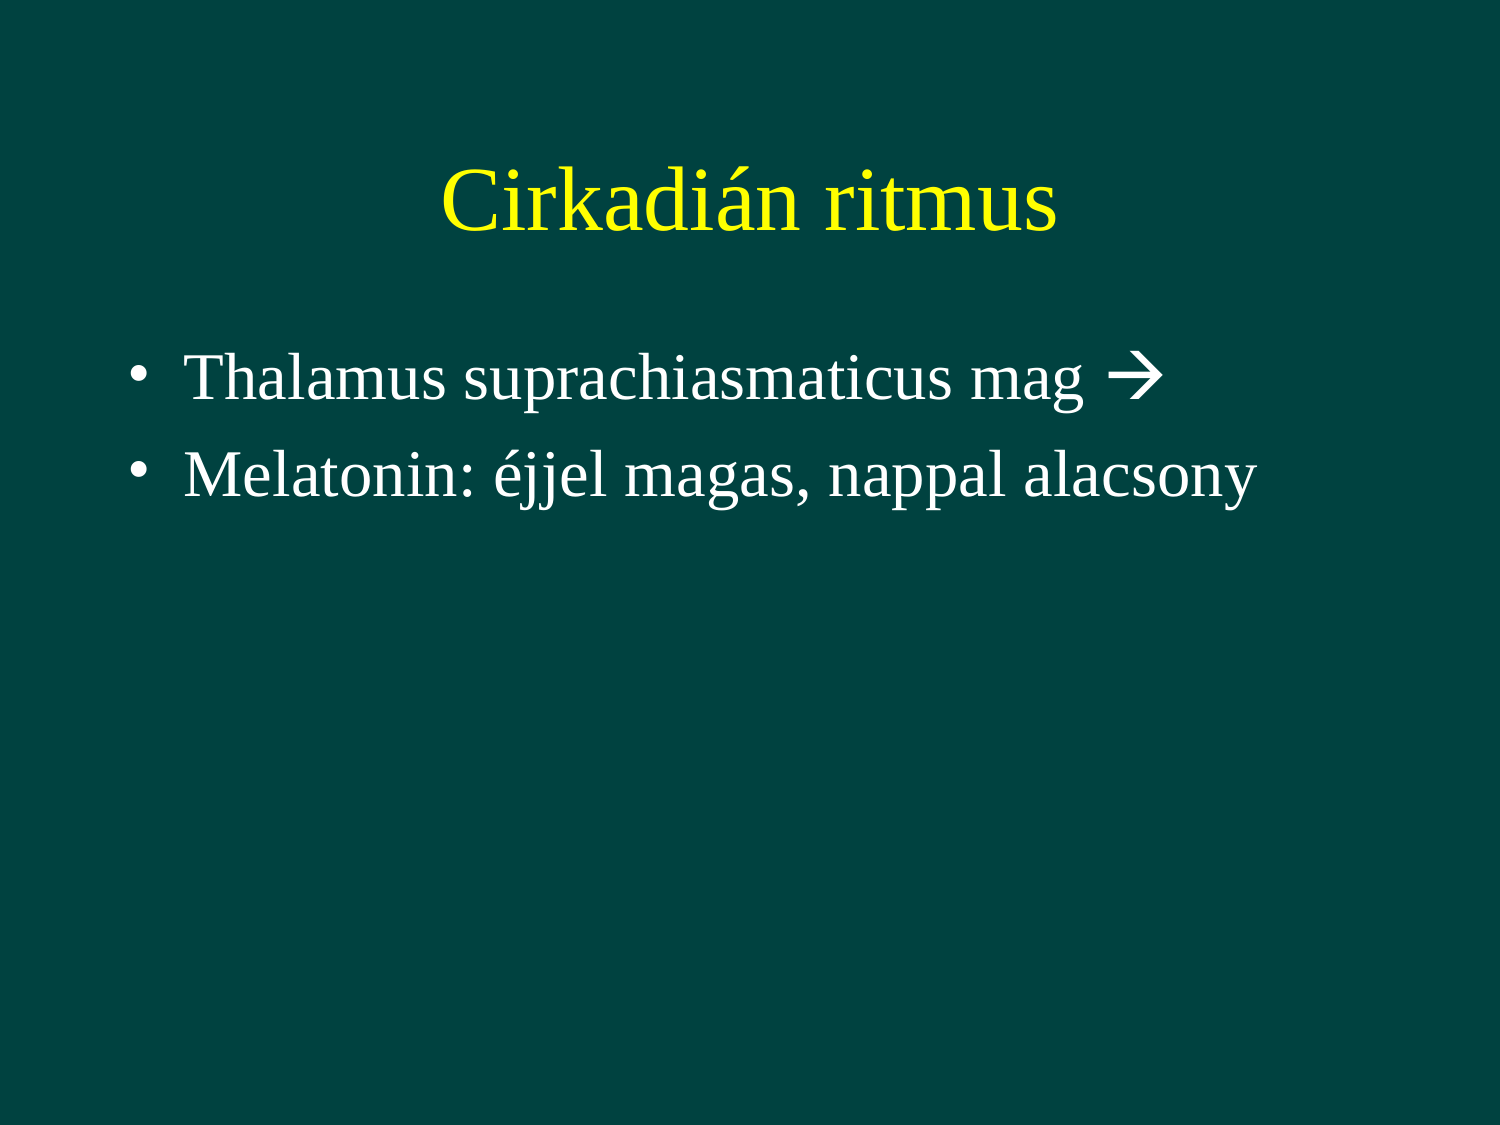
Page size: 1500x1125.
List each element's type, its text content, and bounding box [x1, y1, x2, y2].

title Cirkadián ritmus [112, 99, 1388, 288]
list Thalamus suprachiasmaticus mag  Melatonin: éjjel magas, nappal alacsony [112, 324, 1388, 1000]
